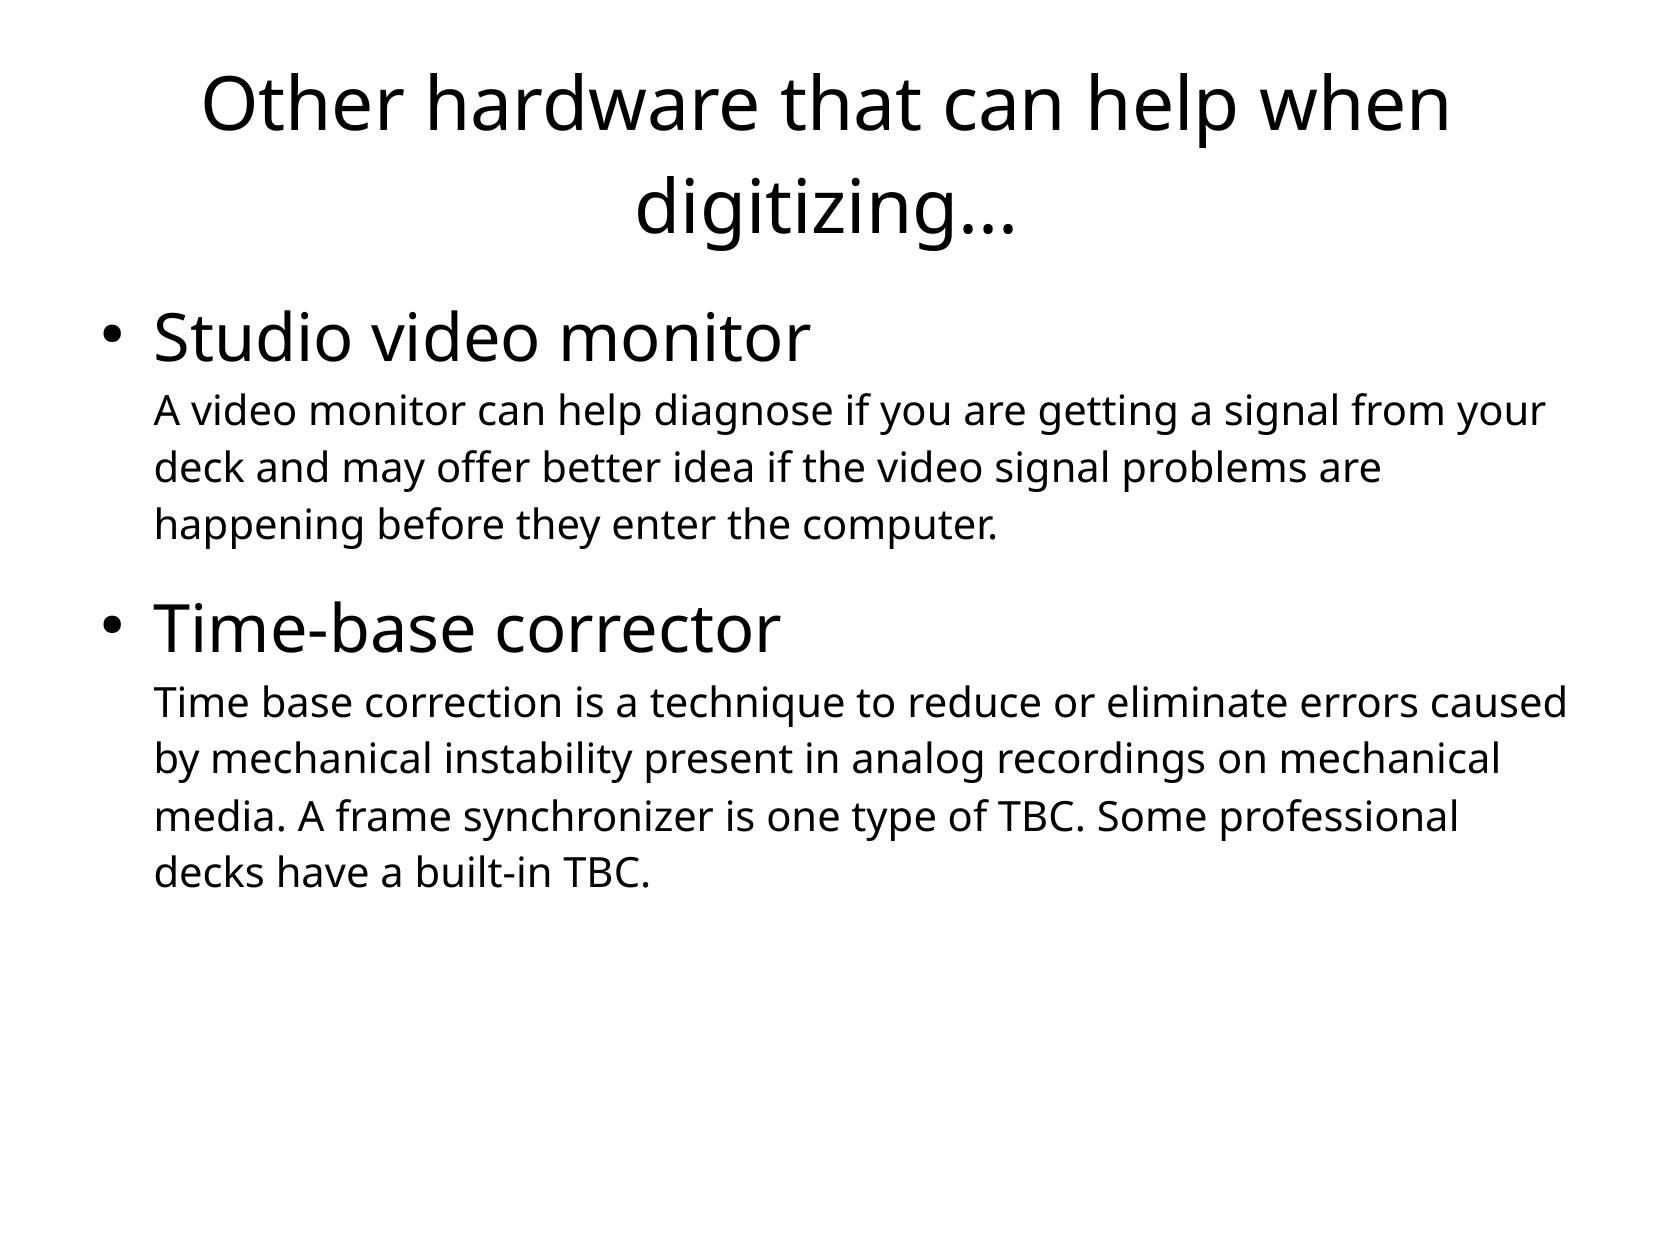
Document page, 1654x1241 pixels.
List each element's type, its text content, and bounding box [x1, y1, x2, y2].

title Other hardware that can help when digitizing... [82, 49, 1571, 257]
list Studio video monitor A video monitor can help diagnose if you are getting a signal from your deck and may offer better idea if the video signal problems are happening before they enter the computer. Time-base corrector Time base correction is a technique to reduce or eliminate errors caused by mechanical instability present in analog recordings on mechanical media. A frame synchronizer is one type of TBC. Some professional decks have a built-in TBC. [82, 290, 1571, 1109]
